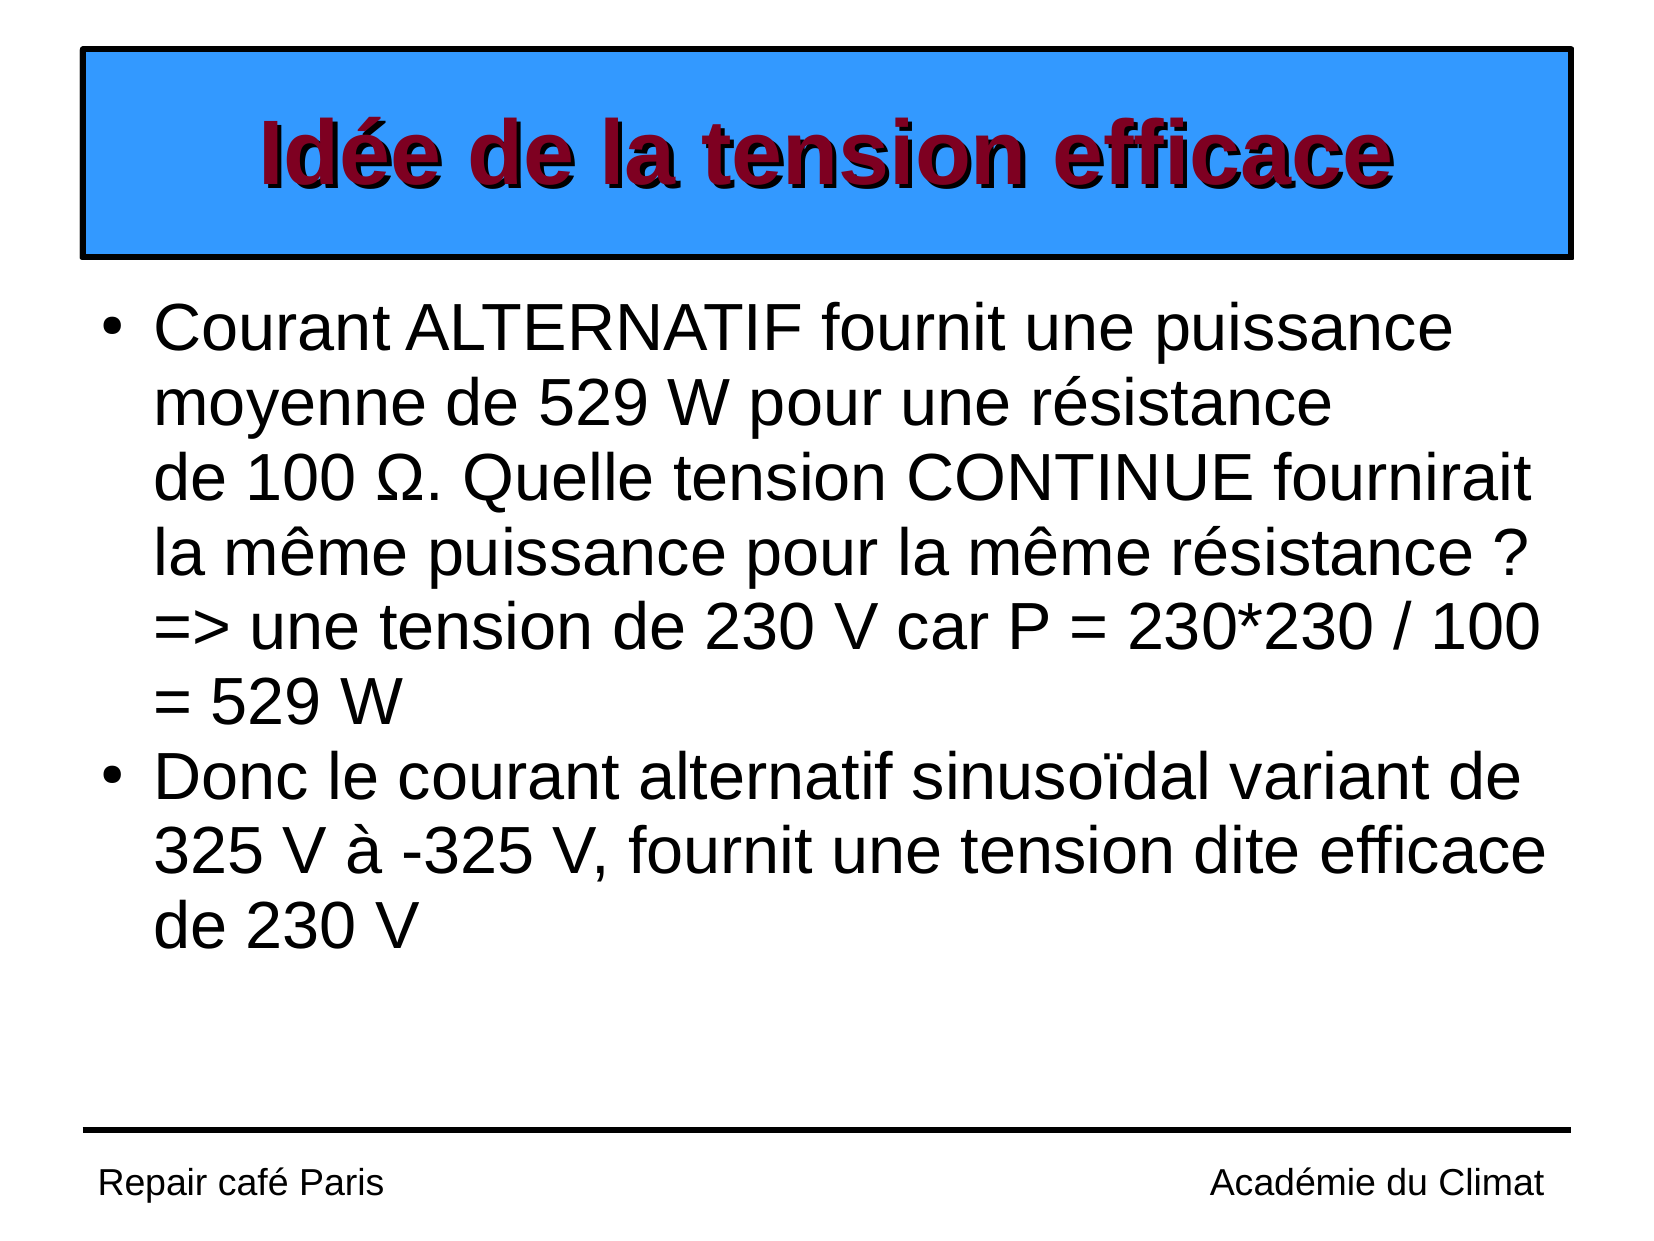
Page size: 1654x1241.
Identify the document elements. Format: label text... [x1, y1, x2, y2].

title Idée de la tension efficace [82, 49, 1571, 257]
text_box Repair café Paris Académie du Climat [82, 1153, 1571, 1211]
list Courant ALTERNATIF fournit une puissance moyenne de 529 W pour une résistance de 100 Ω. Quelle tension CONTINUE fournirait la même puissance pour la même résistance ? => une tension de 230 V car P = 230*230 / 100 = 529 W Donc le courant alternatif sinusoïdal variant de 325 V à -325 V, fournit une tension dite efficace de 230 V [82, 290, 1571, 1109]
